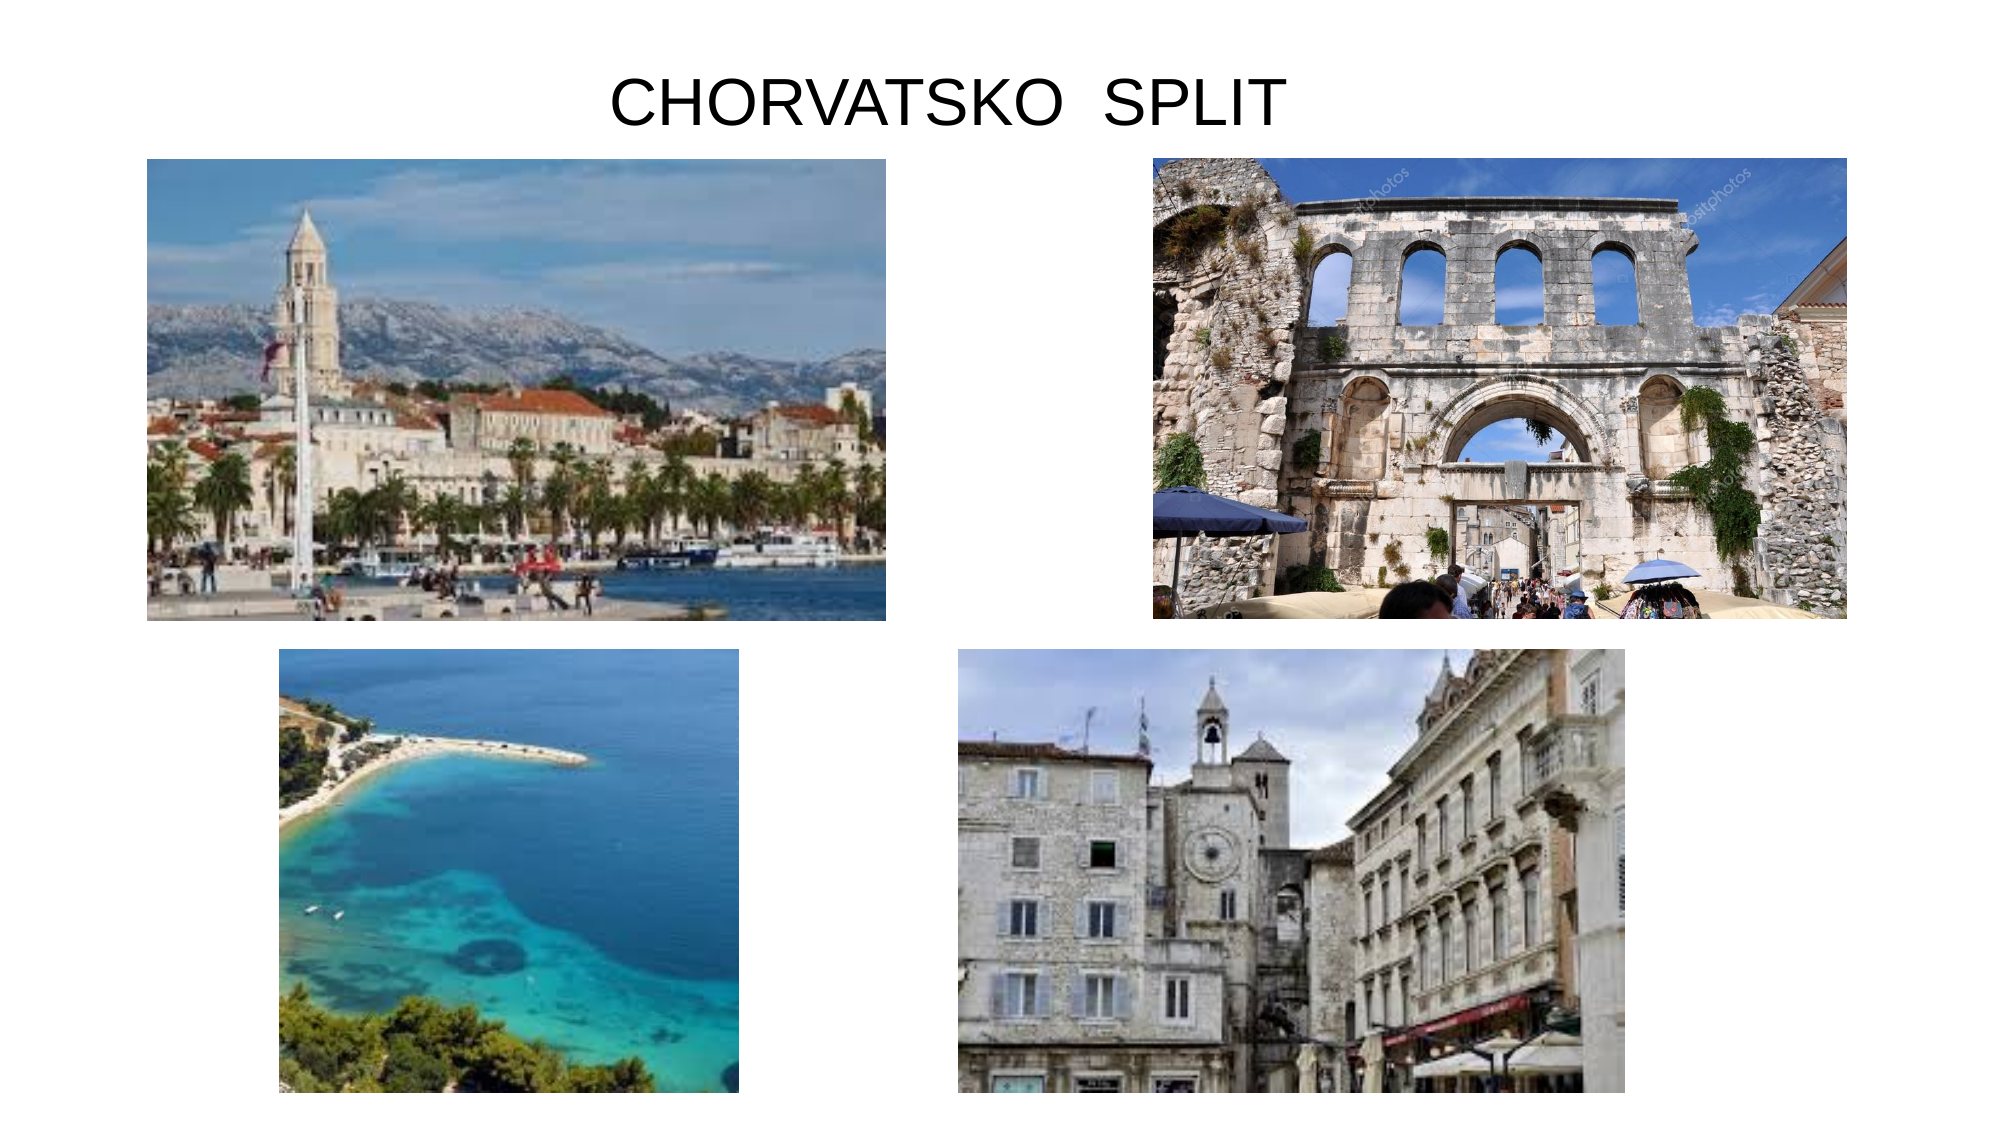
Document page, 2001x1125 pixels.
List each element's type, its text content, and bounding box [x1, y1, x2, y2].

list CHORVATSKO SPLIT [538, 59, 1418, 266]
picture [147, 159, 886, 621]
picture [279, 649, 739, 1093]
picture [1153, 158, 1847, 619]
picture [958, 649, 1625, 1093]
